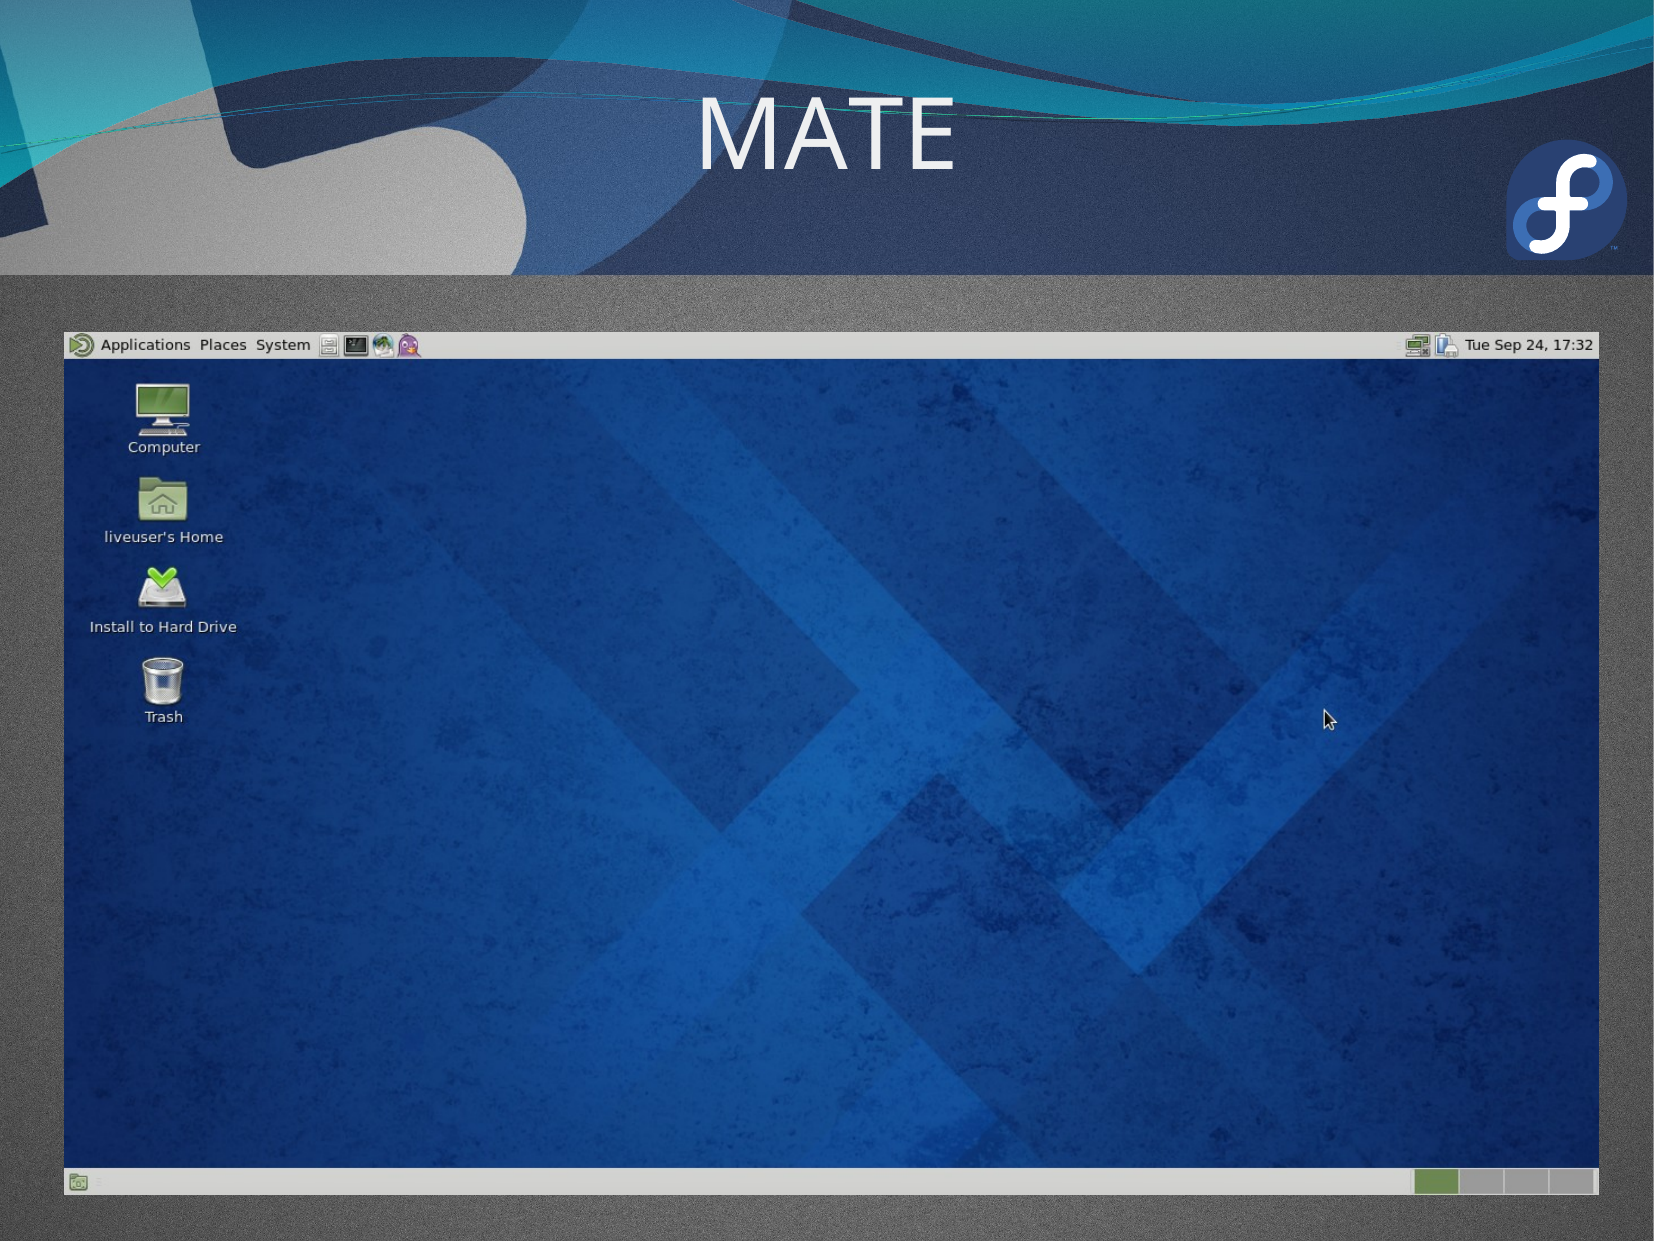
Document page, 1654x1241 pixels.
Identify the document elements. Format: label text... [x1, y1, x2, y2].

picture [0, 0, 1654, 1241]
text_box MATE [88, 29, 1565, 237]
